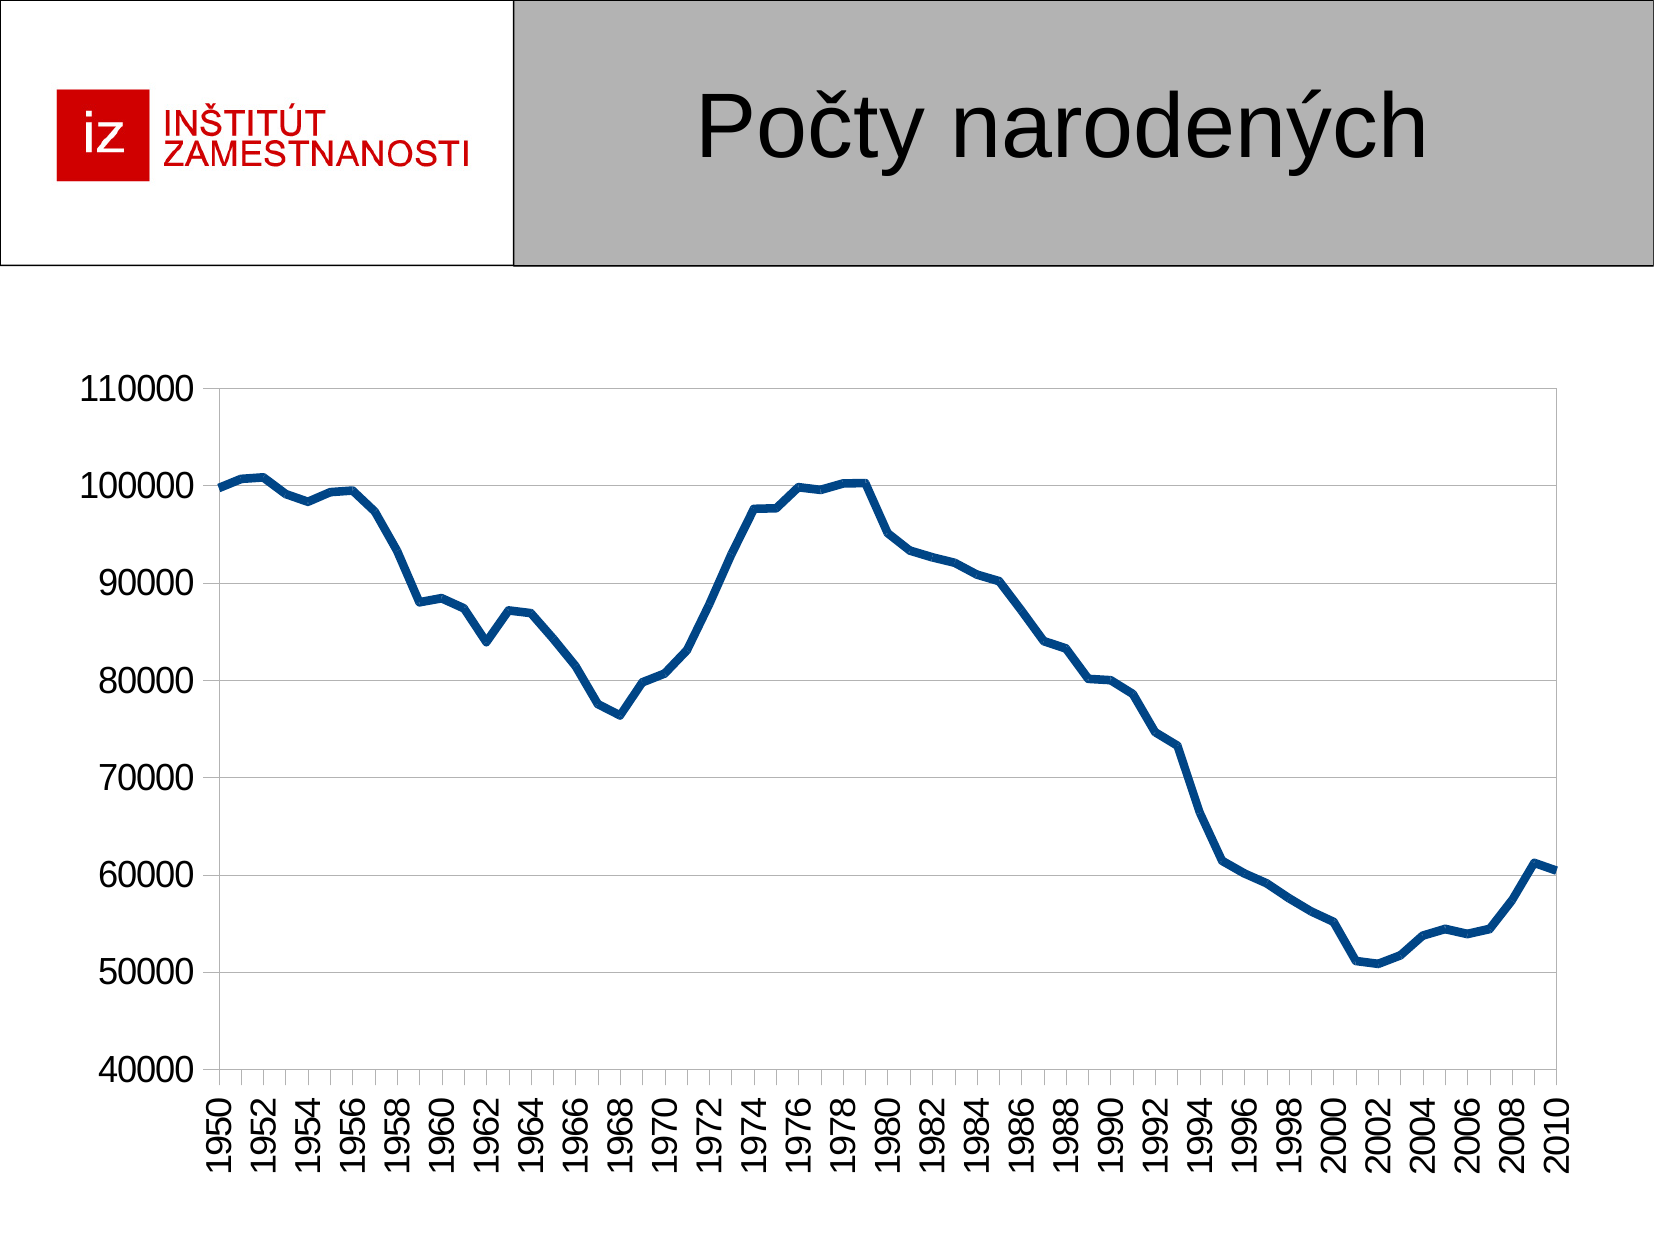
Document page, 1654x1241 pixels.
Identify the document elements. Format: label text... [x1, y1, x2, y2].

picture [0, 265, 1654, 1241]
title Počty narodených [561, 29, 1565, 237]
picture [5, 8, 512, 257]
